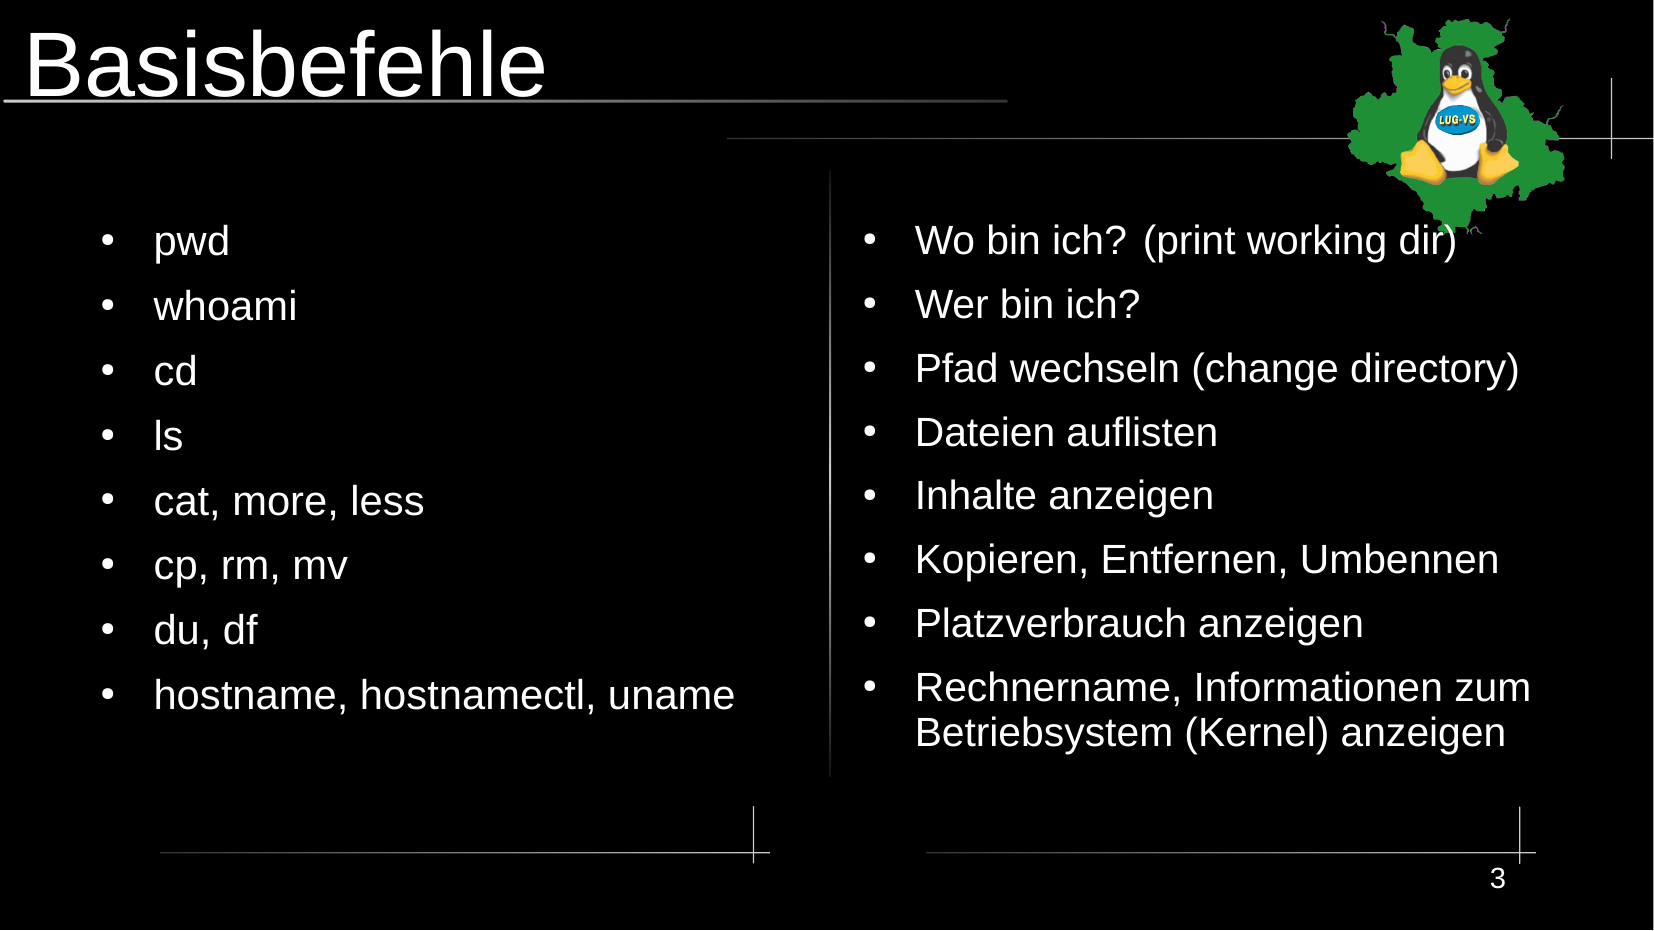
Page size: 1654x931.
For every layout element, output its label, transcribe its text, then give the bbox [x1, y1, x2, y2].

list Wo bin ich? (print working dir) Wer bin ich? Pfad wechseln (change directory) Dateien auflisten Inhalte anzeigen Kopieren, Entfernen, Umbennen Platzverbrauch anzeigen Rechnername, Informationen zum Betriebsystem (Kernel) anzeigen [845, 217, 1572, 758]
list pwd whoami cd ls cat, more, less cp, rm, mv du, df hostname, hostnamectl, uname [82, 217, 809, 758]
picture [1341, 12, 1572, 217]
title Basisbefehle [23, 11, 1589, 119]
